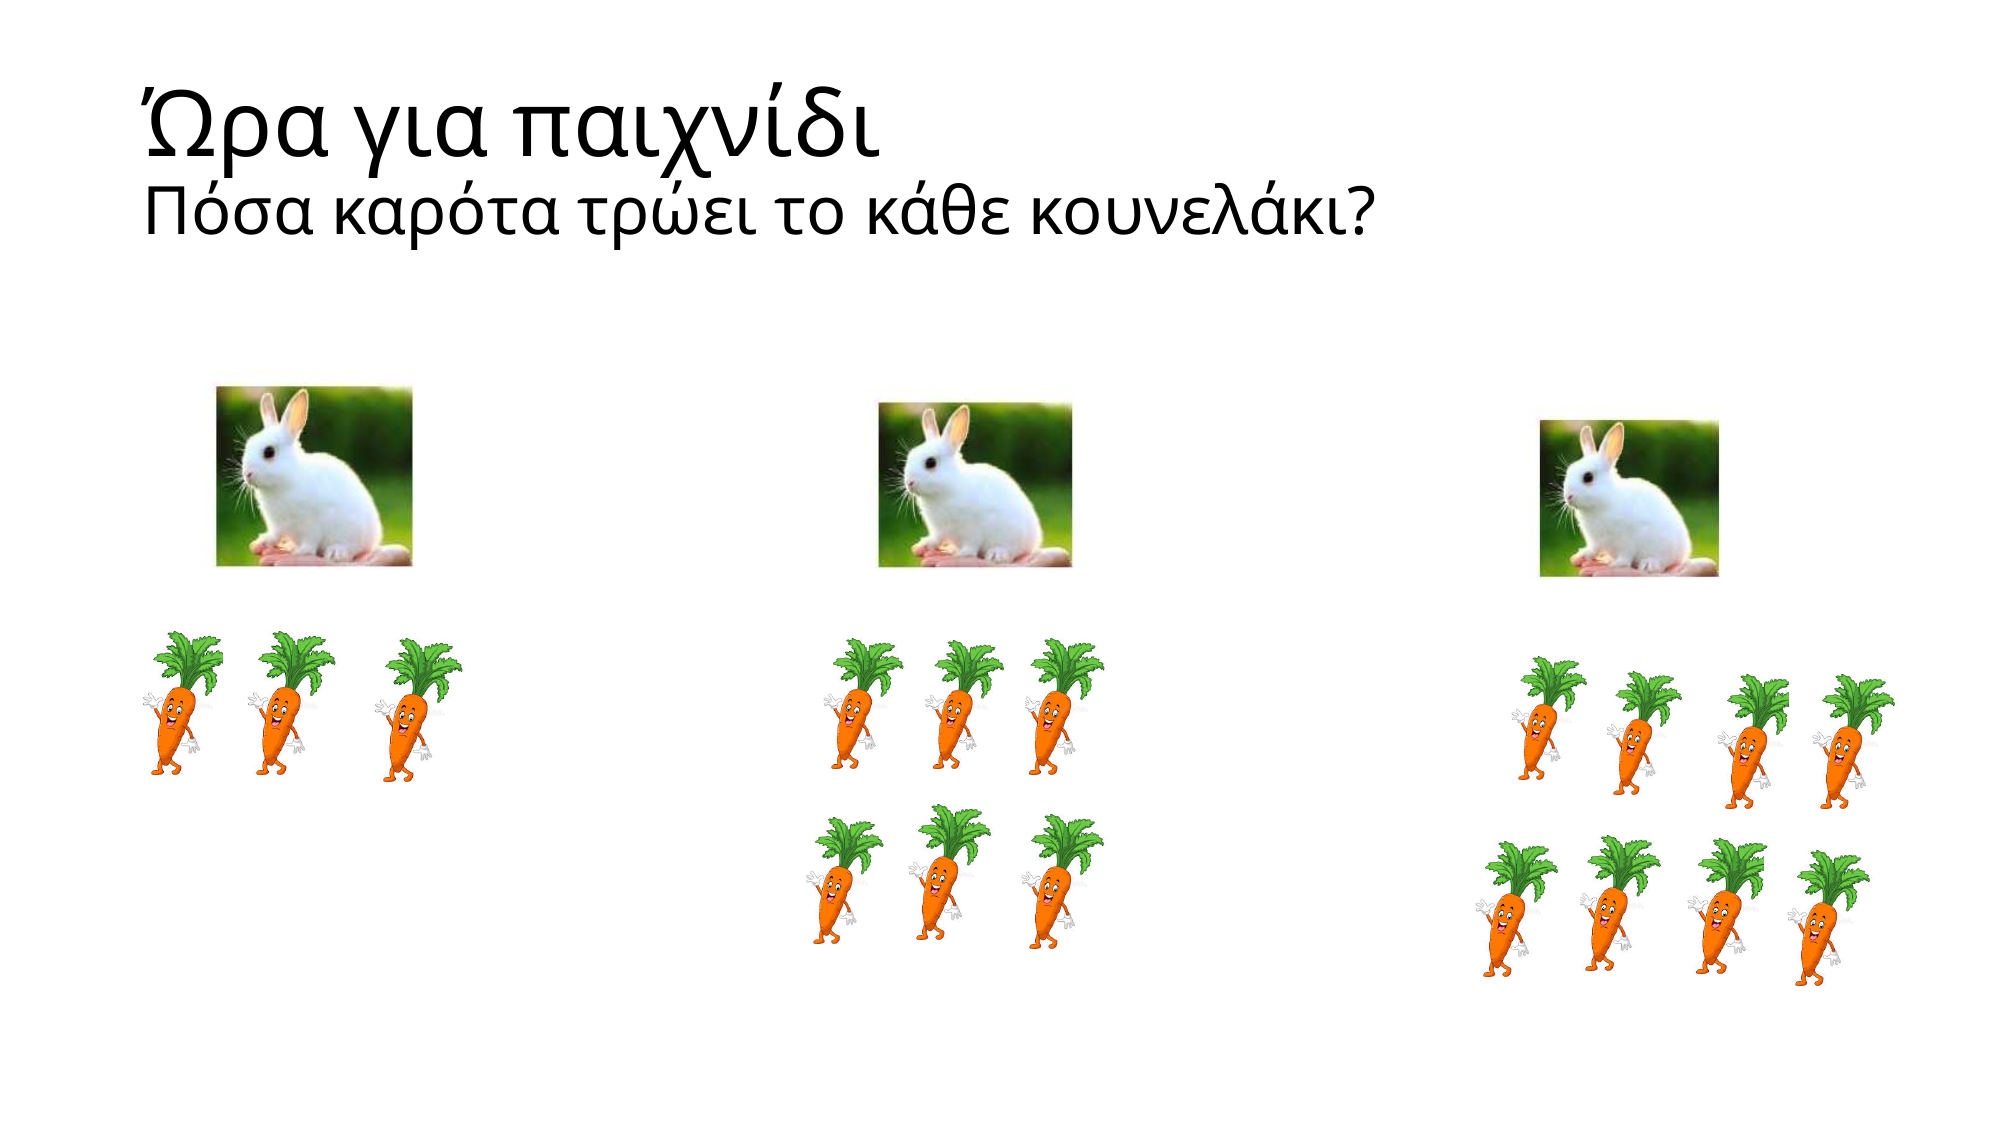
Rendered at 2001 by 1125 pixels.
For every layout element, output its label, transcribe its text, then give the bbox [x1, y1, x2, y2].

picture [784, 804, 1126, 950]
picture [1490, 656, 1917, 809]
picture [1493, 350, 1766, 647]
picture [801, 329, 1127, 775]
title Ώρα για παιχνίδι Πόσα καρότα τρώει το κάθε κουνελάκι? [127, 54, 1853, 272]
picture [118, 306, 486, 783]
picture [1452, 835, 1892, 986]
